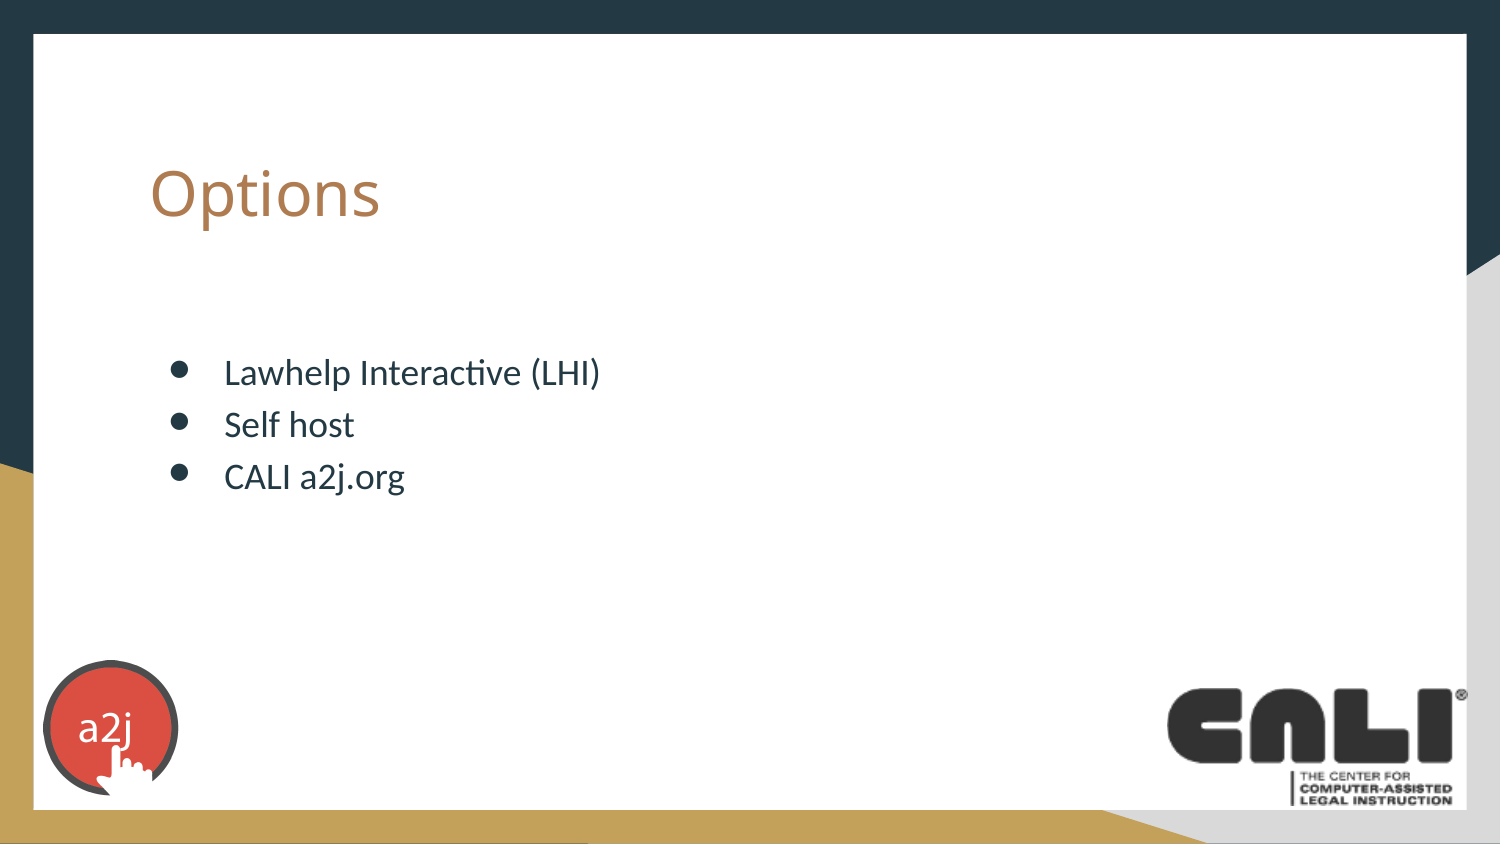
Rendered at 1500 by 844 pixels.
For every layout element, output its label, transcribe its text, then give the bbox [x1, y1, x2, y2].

picture [43, 660, 182, 806]
picture [1167, 688, 1468, 806]
list Lawhelp Interactive (LHI) Self host CALI a2j.org [134, 326, 1366, 729]
title Options [134, 138, 1366, 296]
